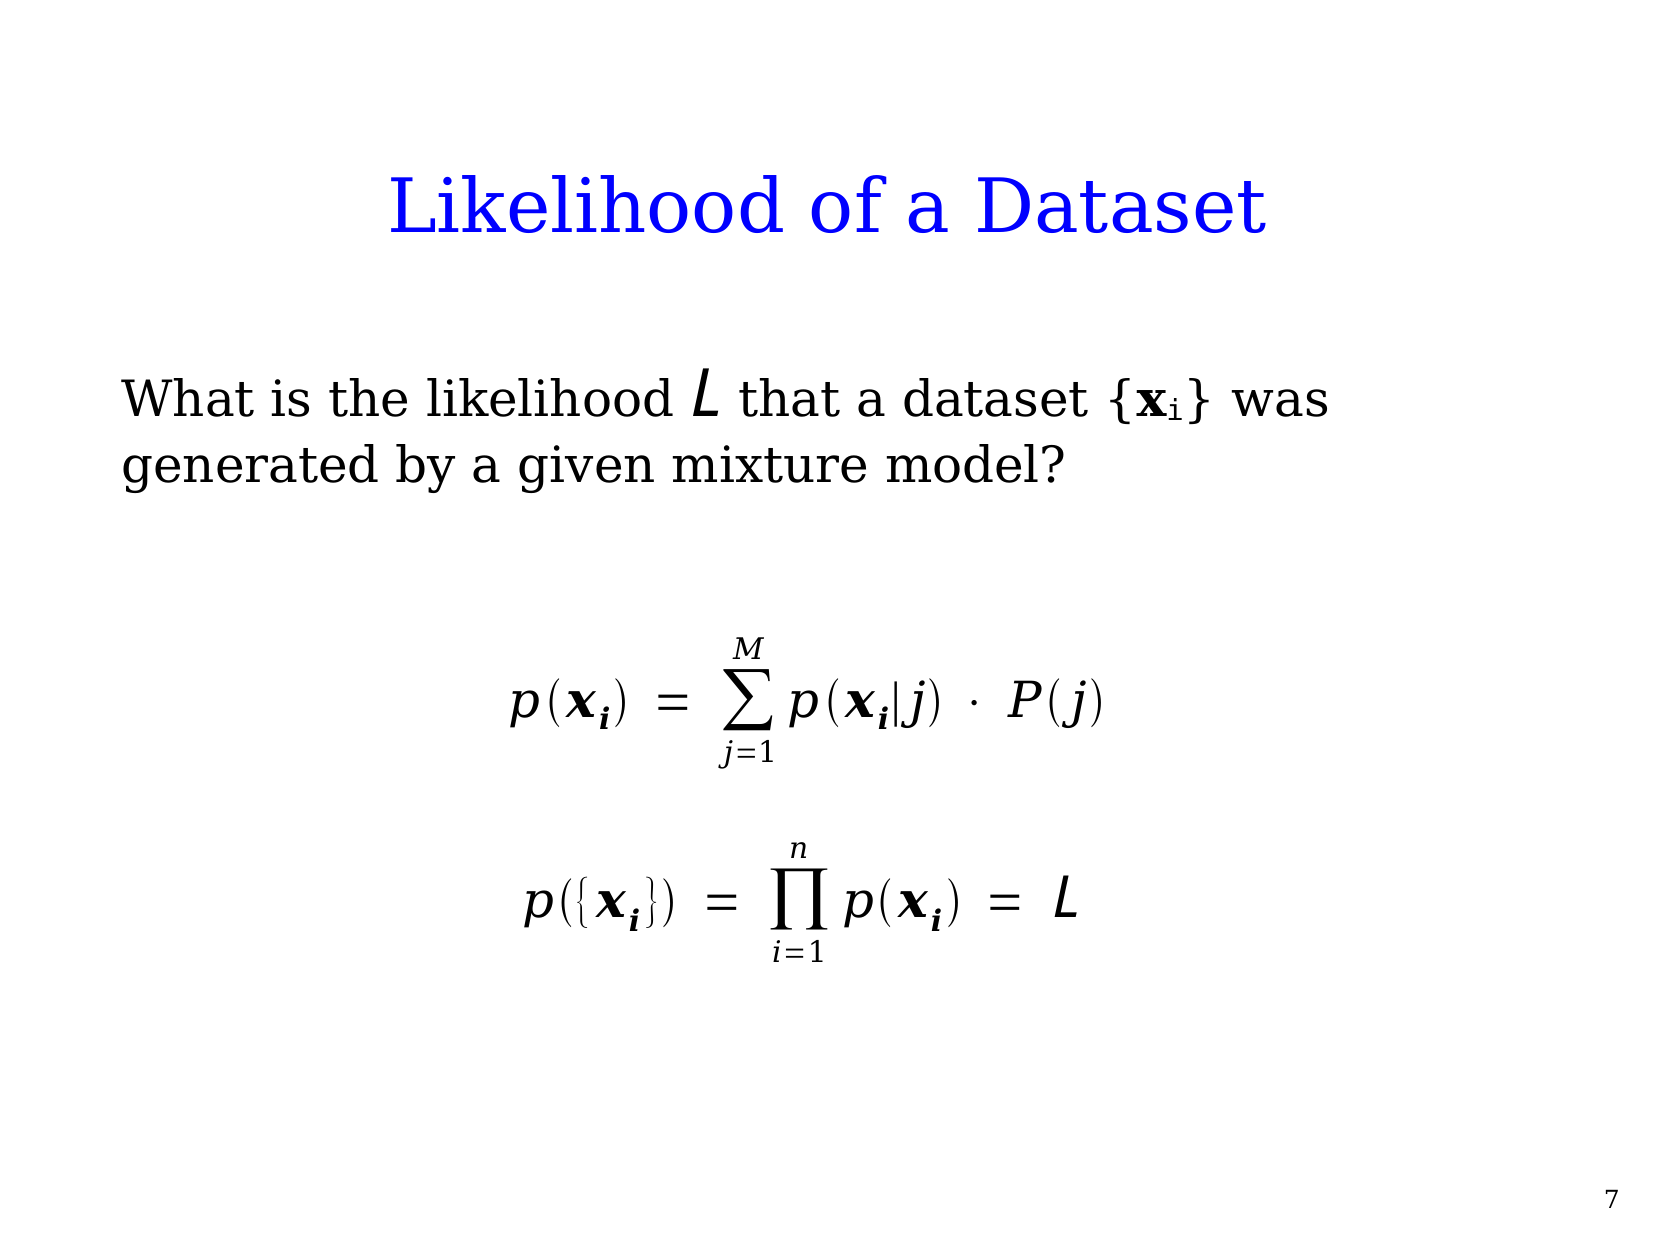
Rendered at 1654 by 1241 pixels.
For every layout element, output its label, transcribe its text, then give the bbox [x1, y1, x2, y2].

title Likelihood of a Dataset [121, 102, 1534, 311]
chart [502, 631, 1112, 970]
list What is the likelihood L that a dataset {xi} was generated by a given mixture model? [121, 344, 1534, 1127]
